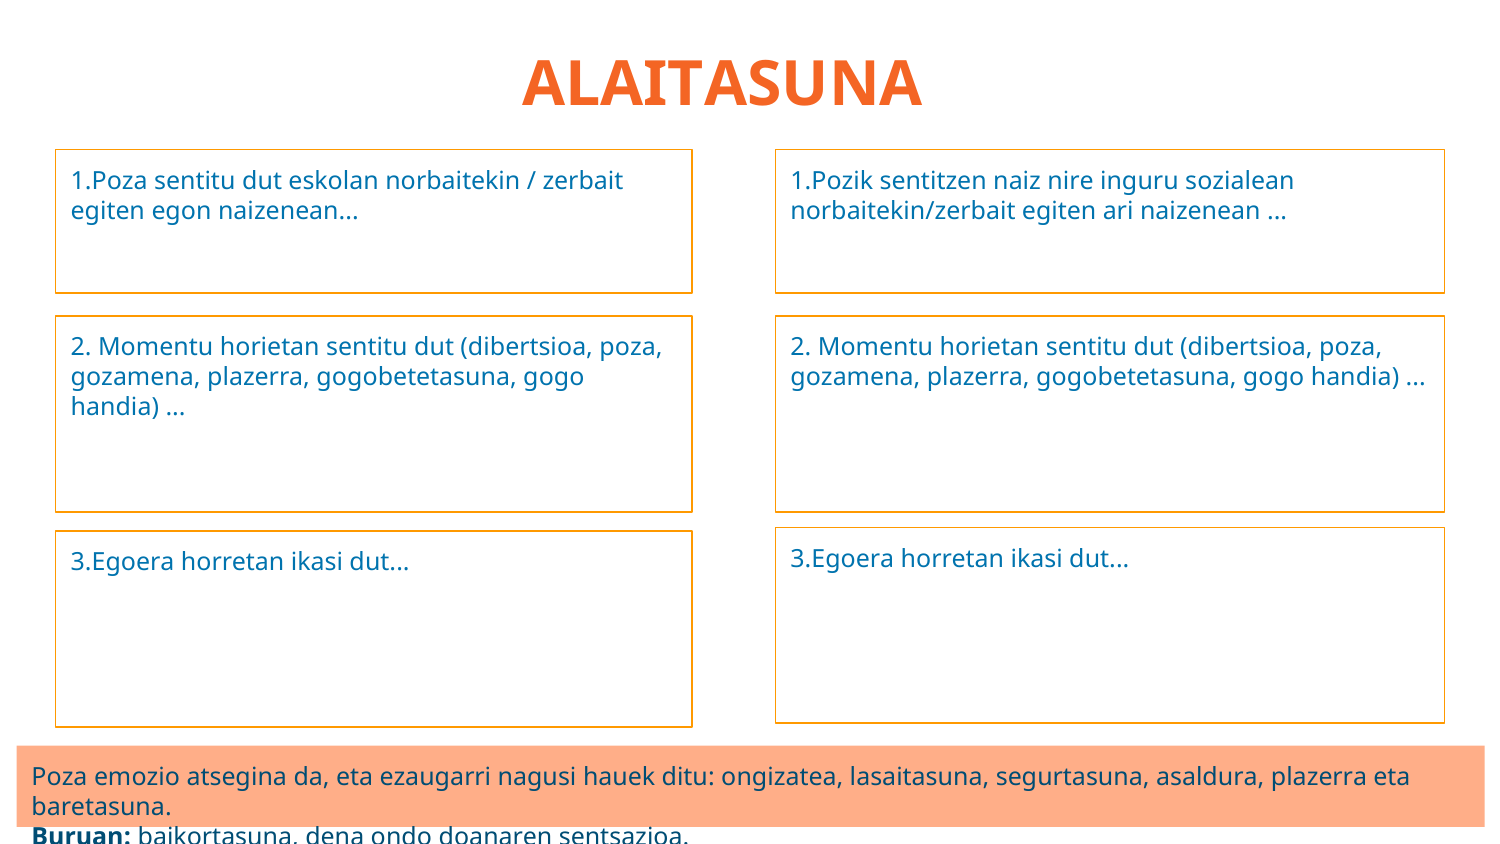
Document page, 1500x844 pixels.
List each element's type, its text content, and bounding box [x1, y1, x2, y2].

text_box 1.Pozik sentitzen naiz nire inguru sozialean norbaitekin/zerbait egiten ari naizenean ... [775, 149, 1445, 294]
text_box 2. Momentu horietan sentitu dut (dibertsioa, poza, gozamena, plazerra, gogobetetasuna, gogo handia) ... [55, 315, 692, 512]
text_box 1.Poza sentitu dut eskolan norbaitekin / zerbait egiten egon naizenean... [55, 149, 692, 294]
text_box 2. Momentu horietan sentitu dut (dibertsioa, poza, gozamena, plazerra, gogobetetasuna, gogo handia) ... [775, 315, 1445, 512]
text_box 3.Egoera horretan ikasi dut... [55, 530, 692, 727]
text_box Poza emozio atsegina da, eta ezaugarri nagusi hauek ditu: ongizatea, lasaitasuna, segurtasuna, asaldura, plazerra eta baretasuna. Buruan: baikortasuna, dena ondo doanaren sentsazioa. [16, 745, 1485, 827]
title ALAITASUNA [487, 27, 958, 109]
text_box 3.Egoera horretan ikasi dut... [775, 527, 1445, 724]
